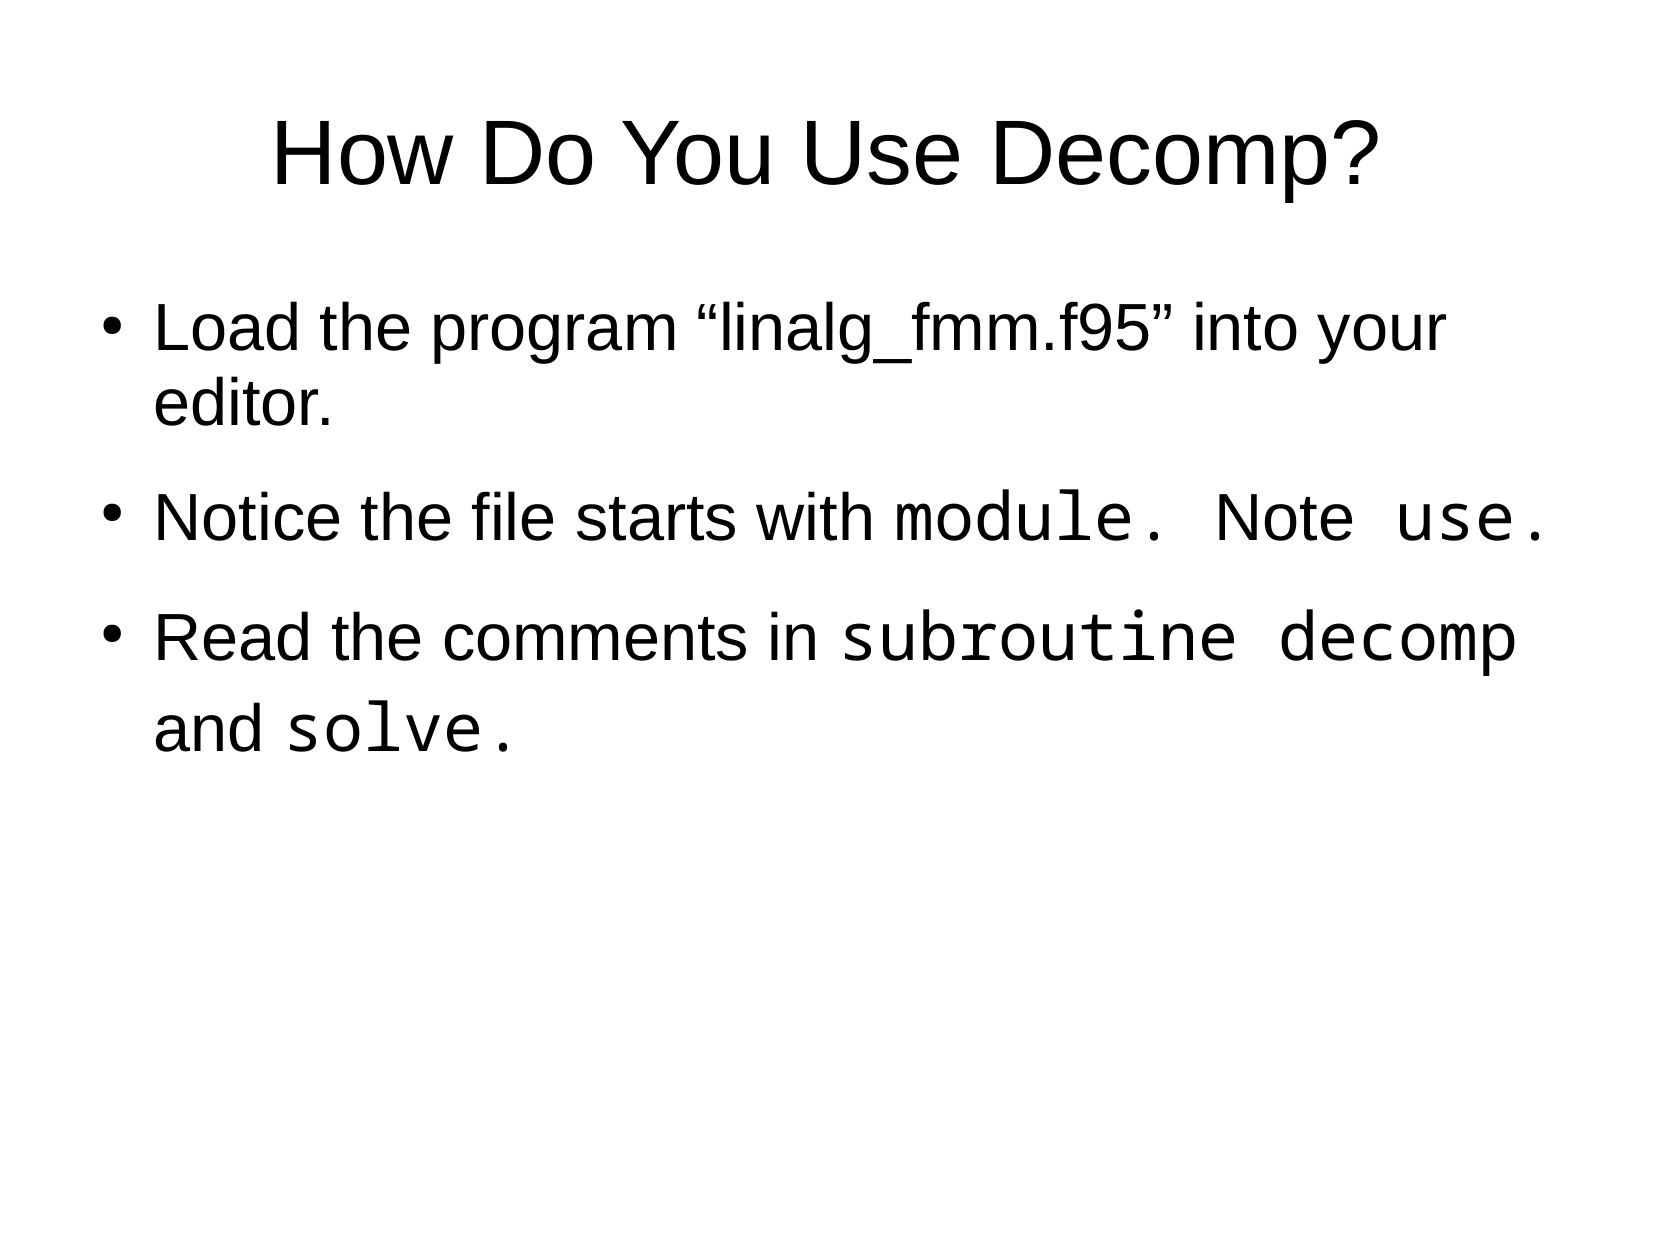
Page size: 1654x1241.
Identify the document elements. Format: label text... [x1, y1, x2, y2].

title How Do You Use Decomp? [82, 49, 1571, 257]
list Load the program “linalg_fmm.f95” into your editor. Notice the file starts with module. Note use. Read the comments in subroutine decomp and solve. [82, 290, 1571, 1010]
